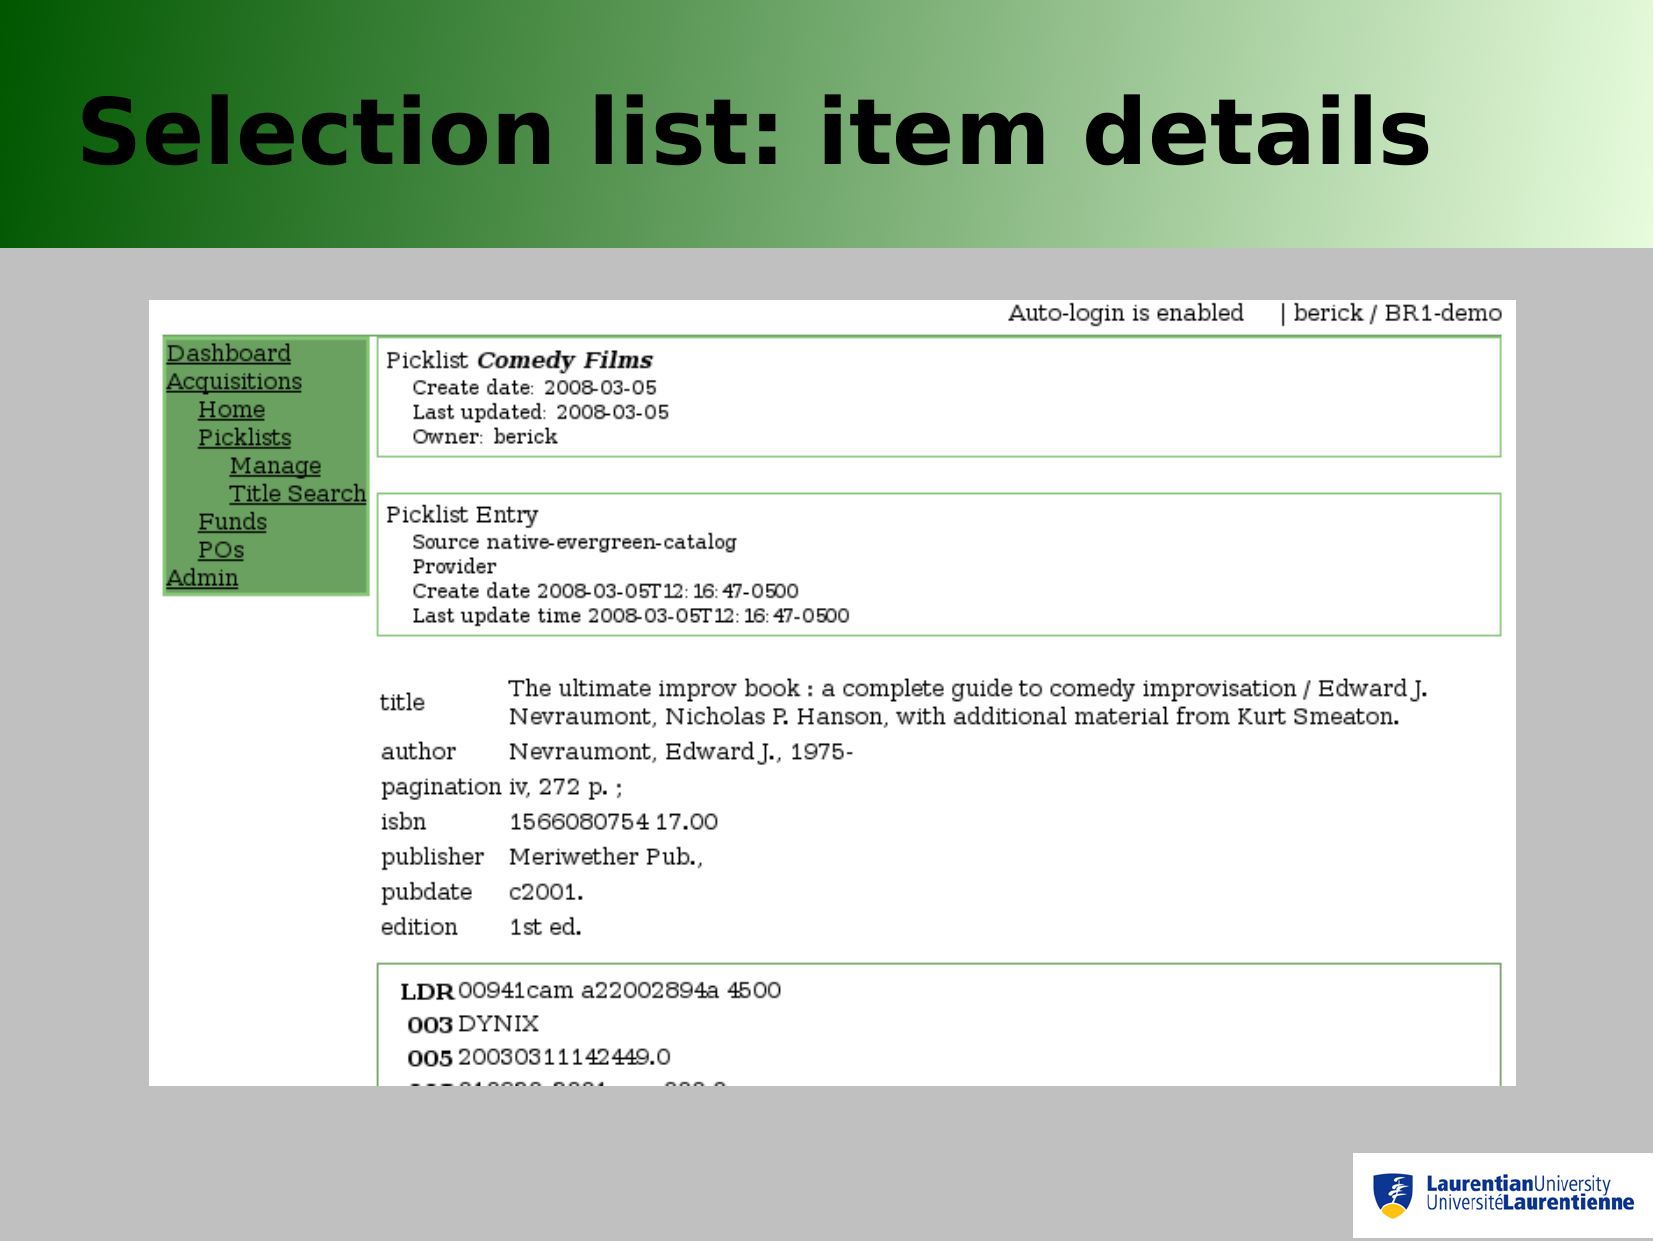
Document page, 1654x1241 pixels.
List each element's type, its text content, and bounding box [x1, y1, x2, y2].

picture [1353, 1153, 1653, 1238]
title Selection list: item details [76, 29, 1565, 237]
picture [149, 300, 1516, 1086]
picture [0, 0, 1653, 248]
